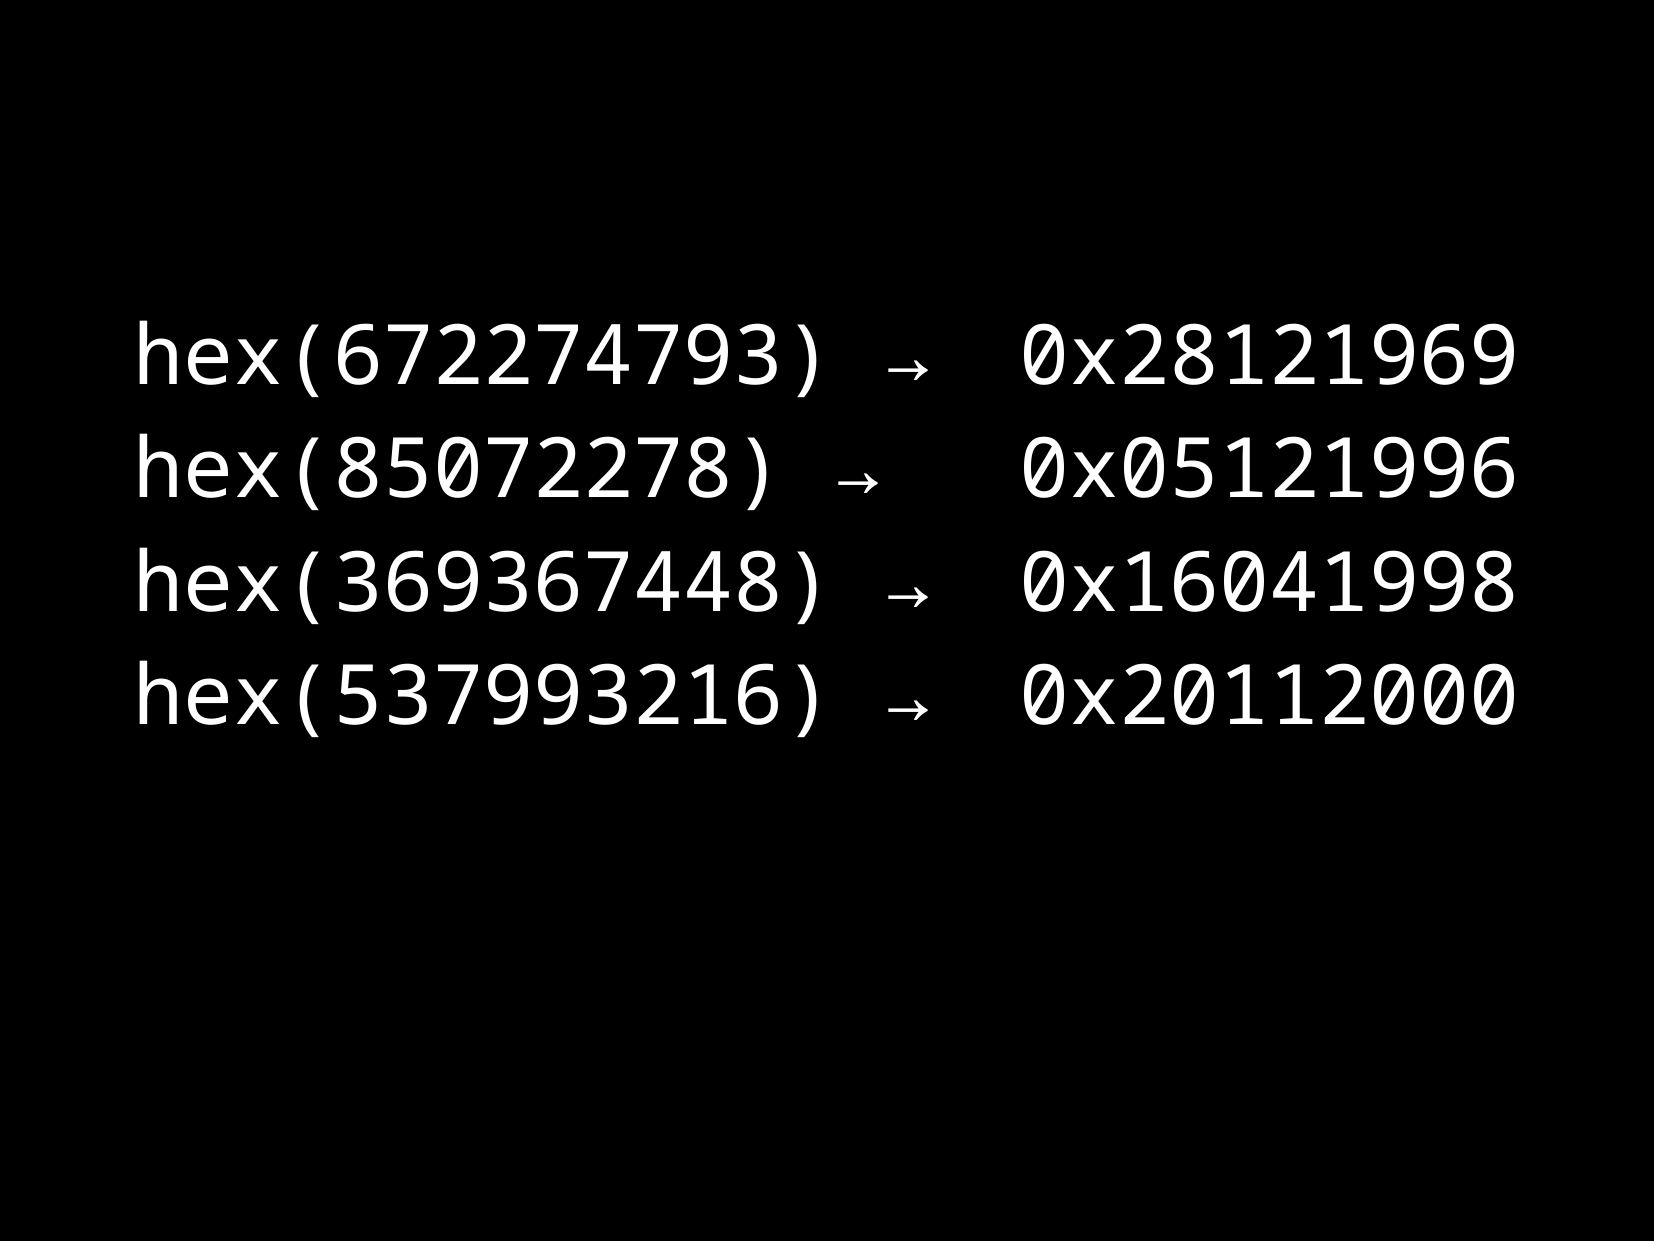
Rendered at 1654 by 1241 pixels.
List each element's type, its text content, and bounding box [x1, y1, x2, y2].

subtitle hex(672274793) → 0x28121969 hex(85072278) → 0x05121996 hex(369367448) → 0x16041998 hex(537993216) → 0x20112000 [82, 49, 1571, 1109]
